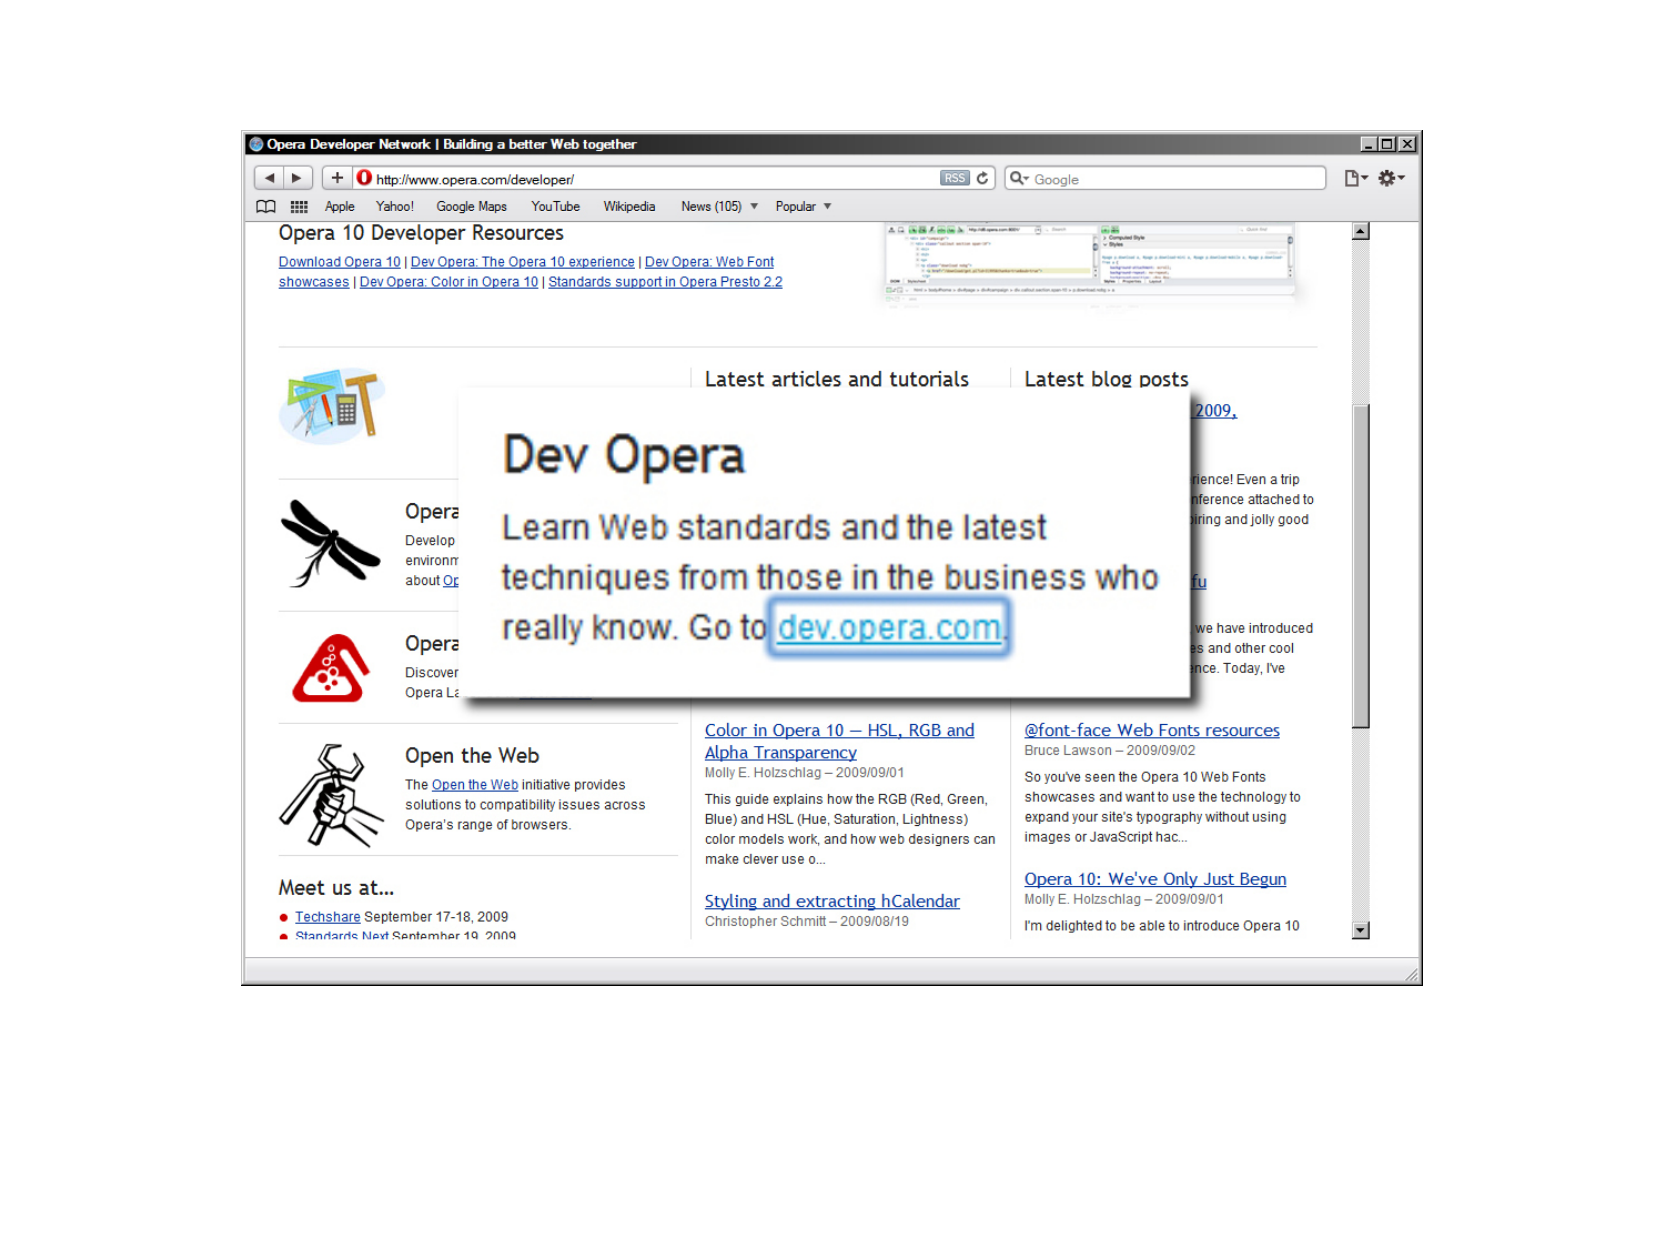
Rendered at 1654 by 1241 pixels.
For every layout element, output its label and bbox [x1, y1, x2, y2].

picture [241, 130, 1423, 986]
